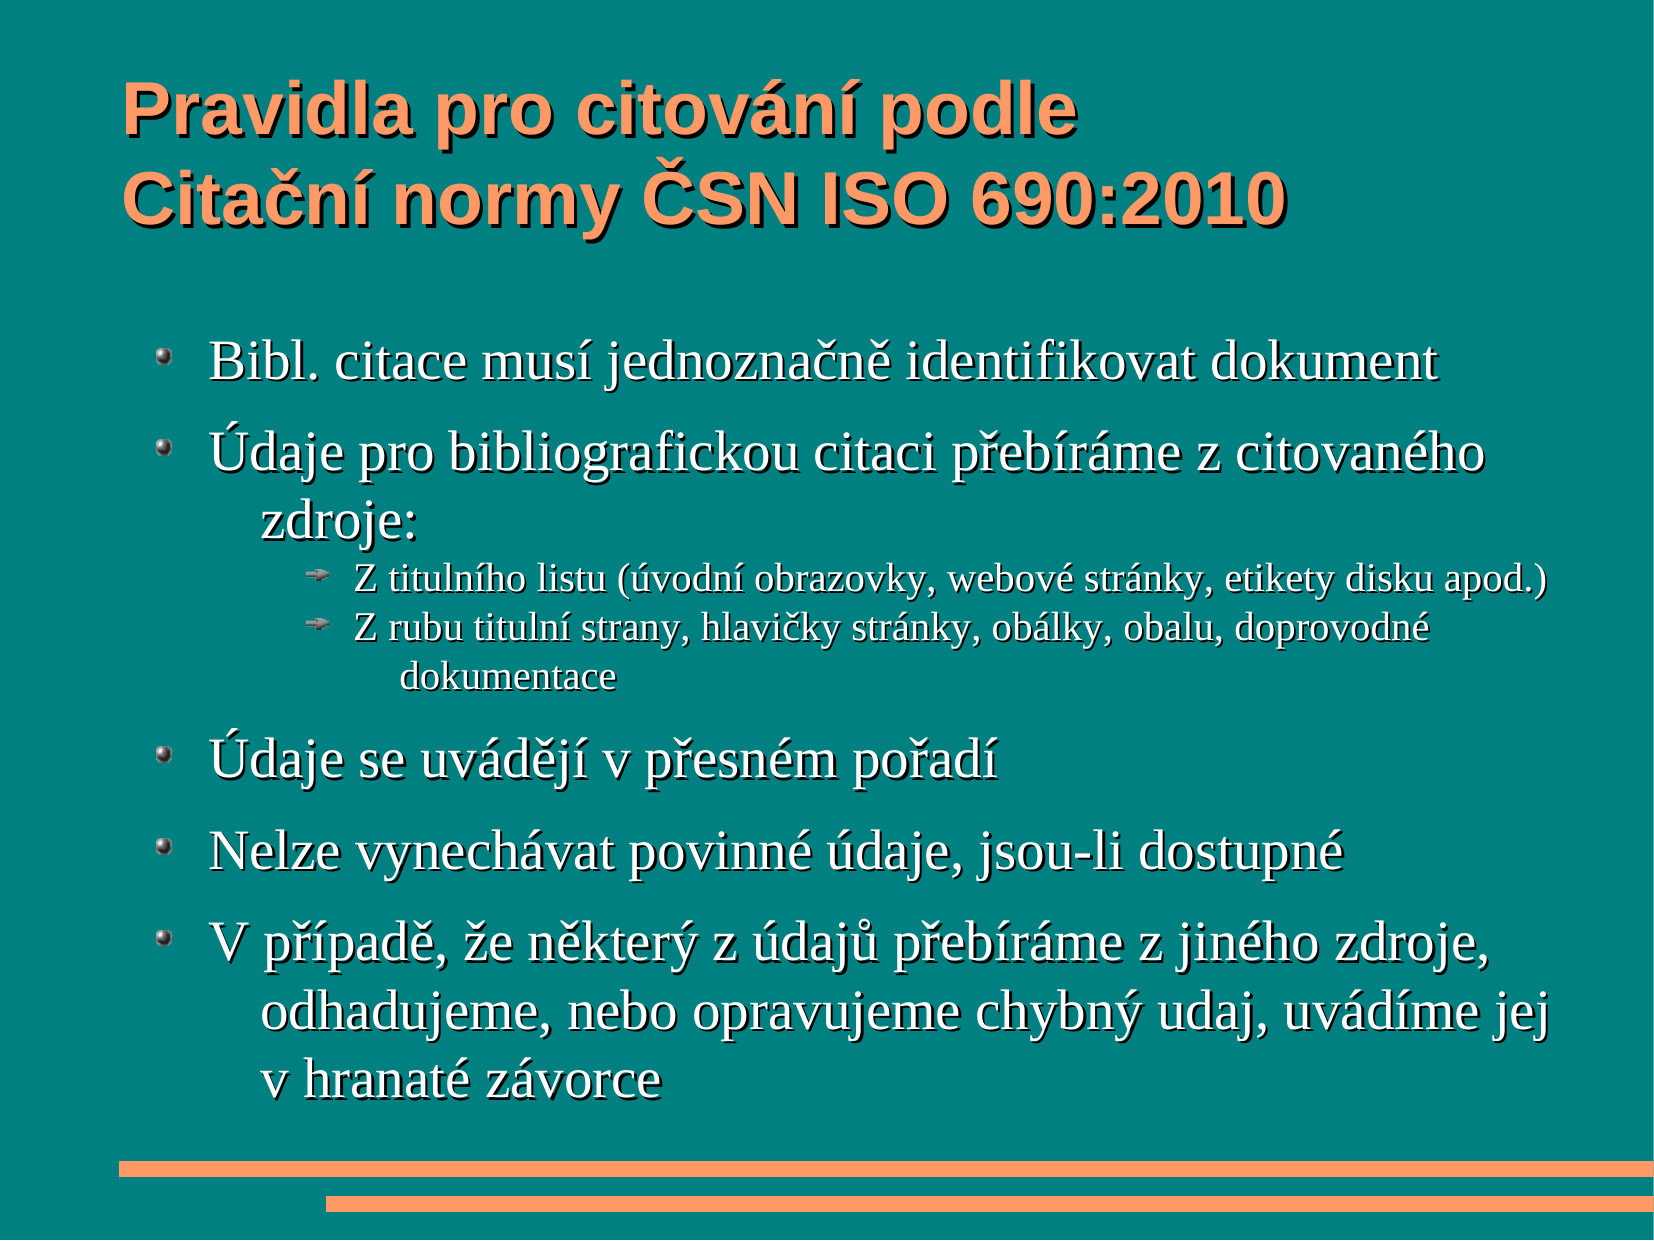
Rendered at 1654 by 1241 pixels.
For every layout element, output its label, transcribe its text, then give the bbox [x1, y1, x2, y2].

list Bibl. citace musí jednoznačně identifikovat dokument Údaje pro bibliografickou citaci přebíráme z citovaného zdroje: Z titulního listu (úvodní obrazovky, webové stránky, etikety disku apod.) Z rubu titulní strany, hlavičky stránky, obálky, obalu, doprovodné dokumentace Údaje se uvádějí v přesném pořadí Nelze vynechávat povinné údaje, jsou-li dostupné V případě, že některý z údajů přebíráme z jiného zdroje, odhadujeme, nebo opravujeme chybný udaj, uvádíme jej v hranaté závorce [121, 322, 1561, 1132]
title Pravidla pro citování podle Citační normy ČSN ISO 690:2010 [121, 46, 1534, 254]
